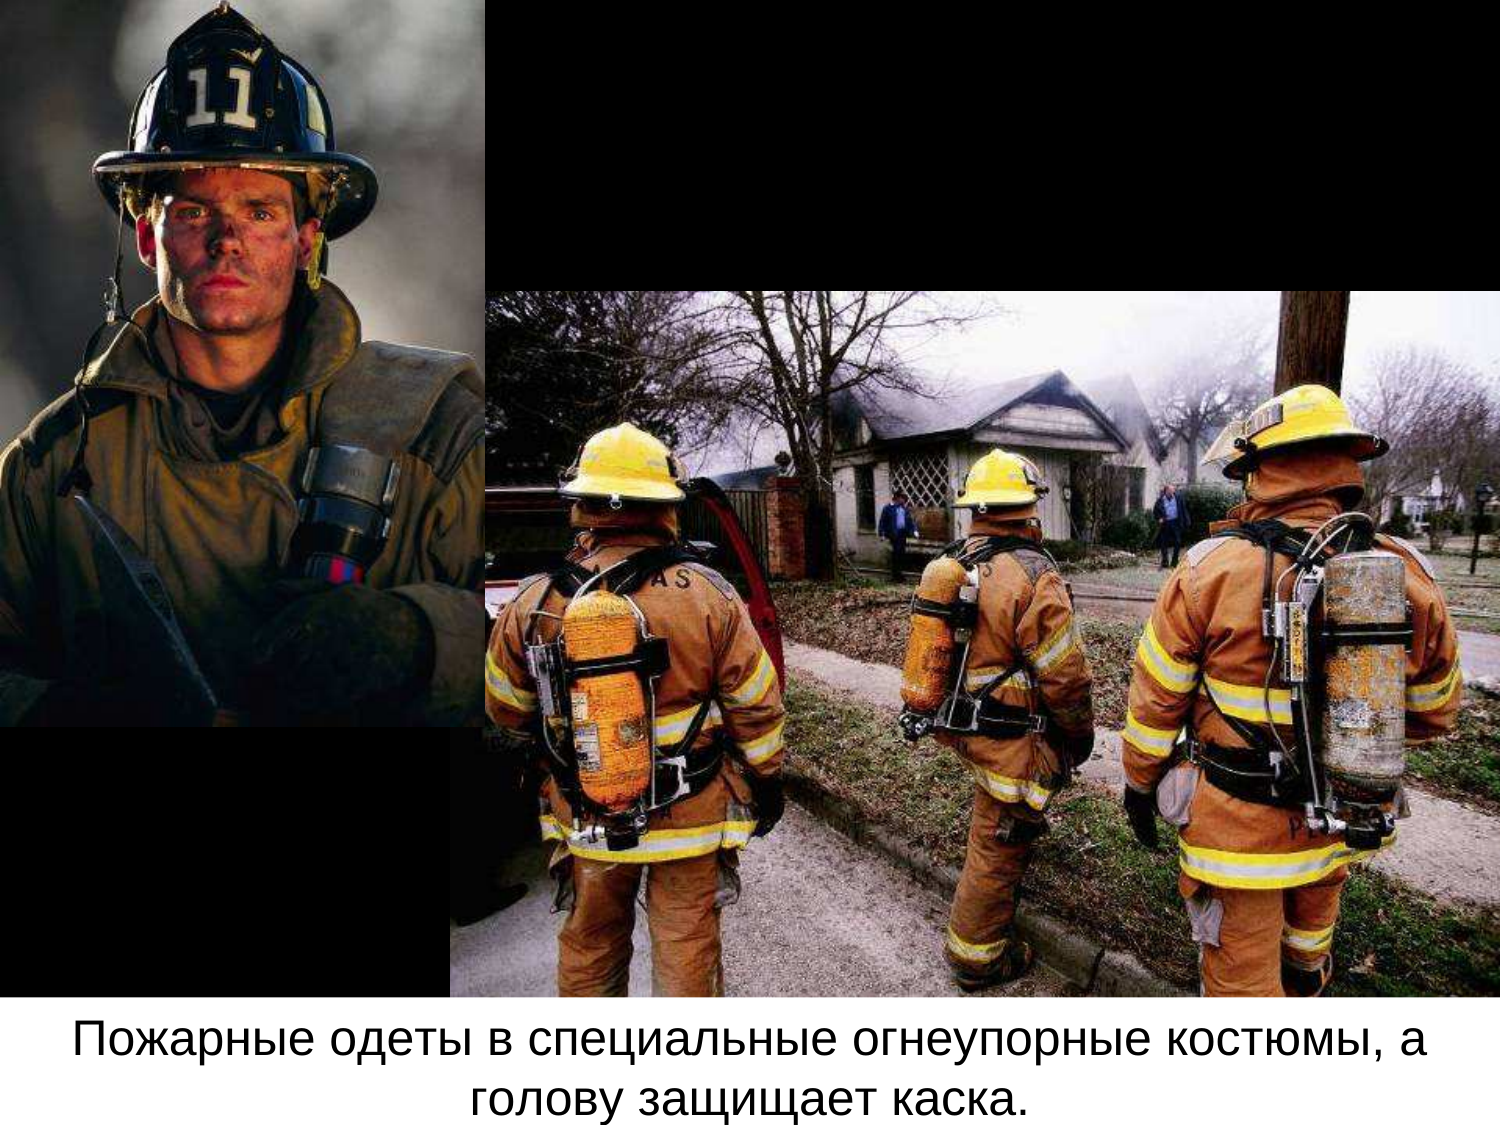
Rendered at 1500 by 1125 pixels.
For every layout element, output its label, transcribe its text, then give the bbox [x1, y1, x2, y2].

title Пожарные одеты в специальные огнеупорные костюмы, а голову защищает каска. [0, 997, 1500, 1125]
picture [0, 0, 1500, 997]
